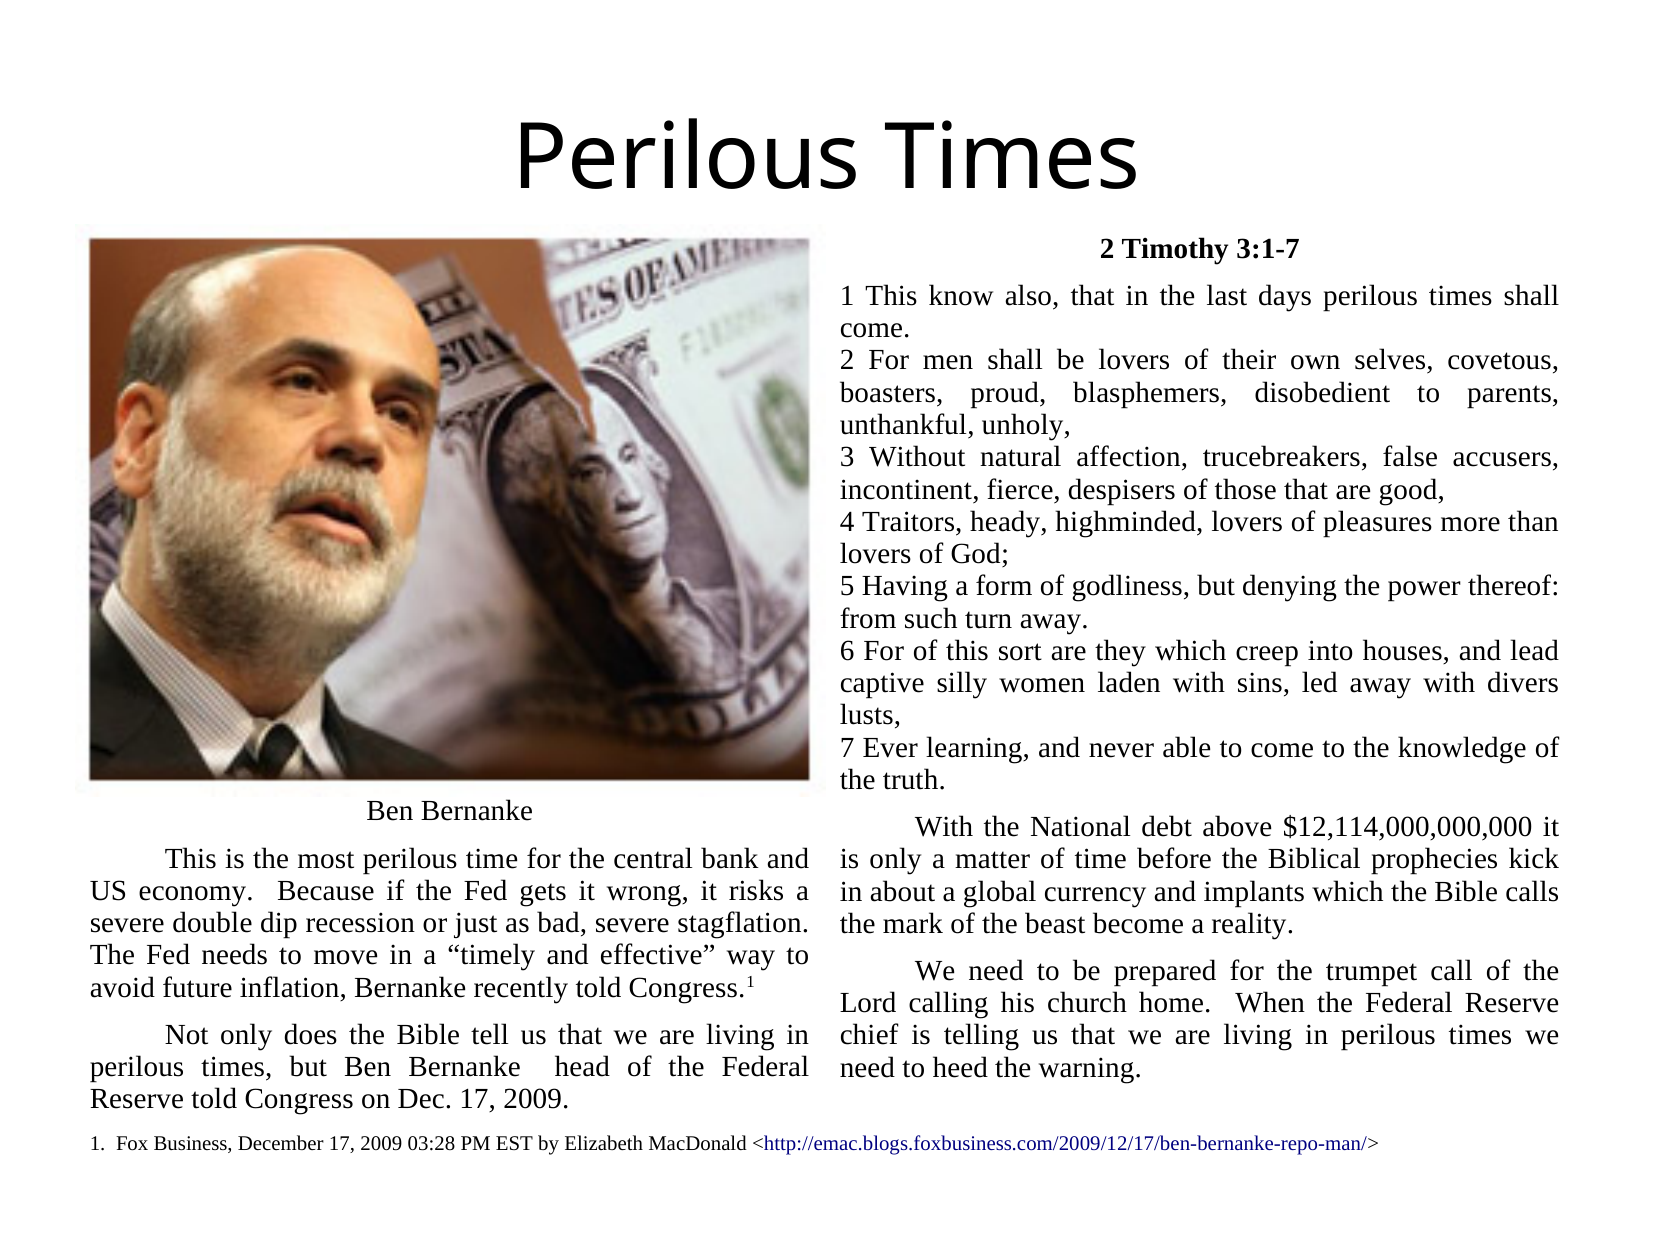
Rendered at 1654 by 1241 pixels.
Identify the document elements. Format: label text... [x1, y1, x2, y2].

picture [75, 224, 826, 787]
title Perilous Times [82, 49, 1571, 225]
text_box Ben Bernanke This is the most perilous time for the central bank and US economy. Because if the Fed gets it wrong, it risks a severe double dip recession or just as bad, severe stagflation. The Fed needs to move in a “timely and effective” way to avoid future inflation, Bernanke recently told Congress.1 Not only does the Bible tell us that we are living in perilous times, but Ben Bernanke head of the Federal Reserve told Congress on Dec. 17, 2009. [75, 787, 826, 1124]
text_box 1. Fox Business, December 17, 2009 03:28 PM EST by Elizabeth MacDonald <http://emac.blogs.foxbusiness.com/2009/12/17/ben-bernanke-repo-man/> [75, 1125, 1576, 1163]
text_box 2 Timothy 3:1-7 1 This know also, that in the last days perilous times shall come. 2 For men shall be lovers of their own selves, covetous, boasters, proud, blasphemers, disobedient to parents, unthankful, unholy, 3 Without natural affection, trucebreakers, false accusers, incontinent, fierce, despisers of those that are good, 4 Traitors, heady, highminded, lovers of pleasures more than lovers of God; 5 Having a form of godliness, but denying the power thereof: from such turn away. 6 For of this sort are they which creep into houses, and lead captive silly women laden with sins, led away with divers lusts, 7 Ever learning, and never able to come to the knowledge of the truth. With the National debt above $12,114,000,000,000 it is only a matter of time before the Biblical prophecies kick in about a global currency and implants which the Bible calls the mark of the beast become a reality. We need to be prepared for the trumpet call of the Lord calling his church home. When the Federal Reserve chief is telling us that we are living in perilous times we need to heed the warning. [825, 225, 1576, 1091]
